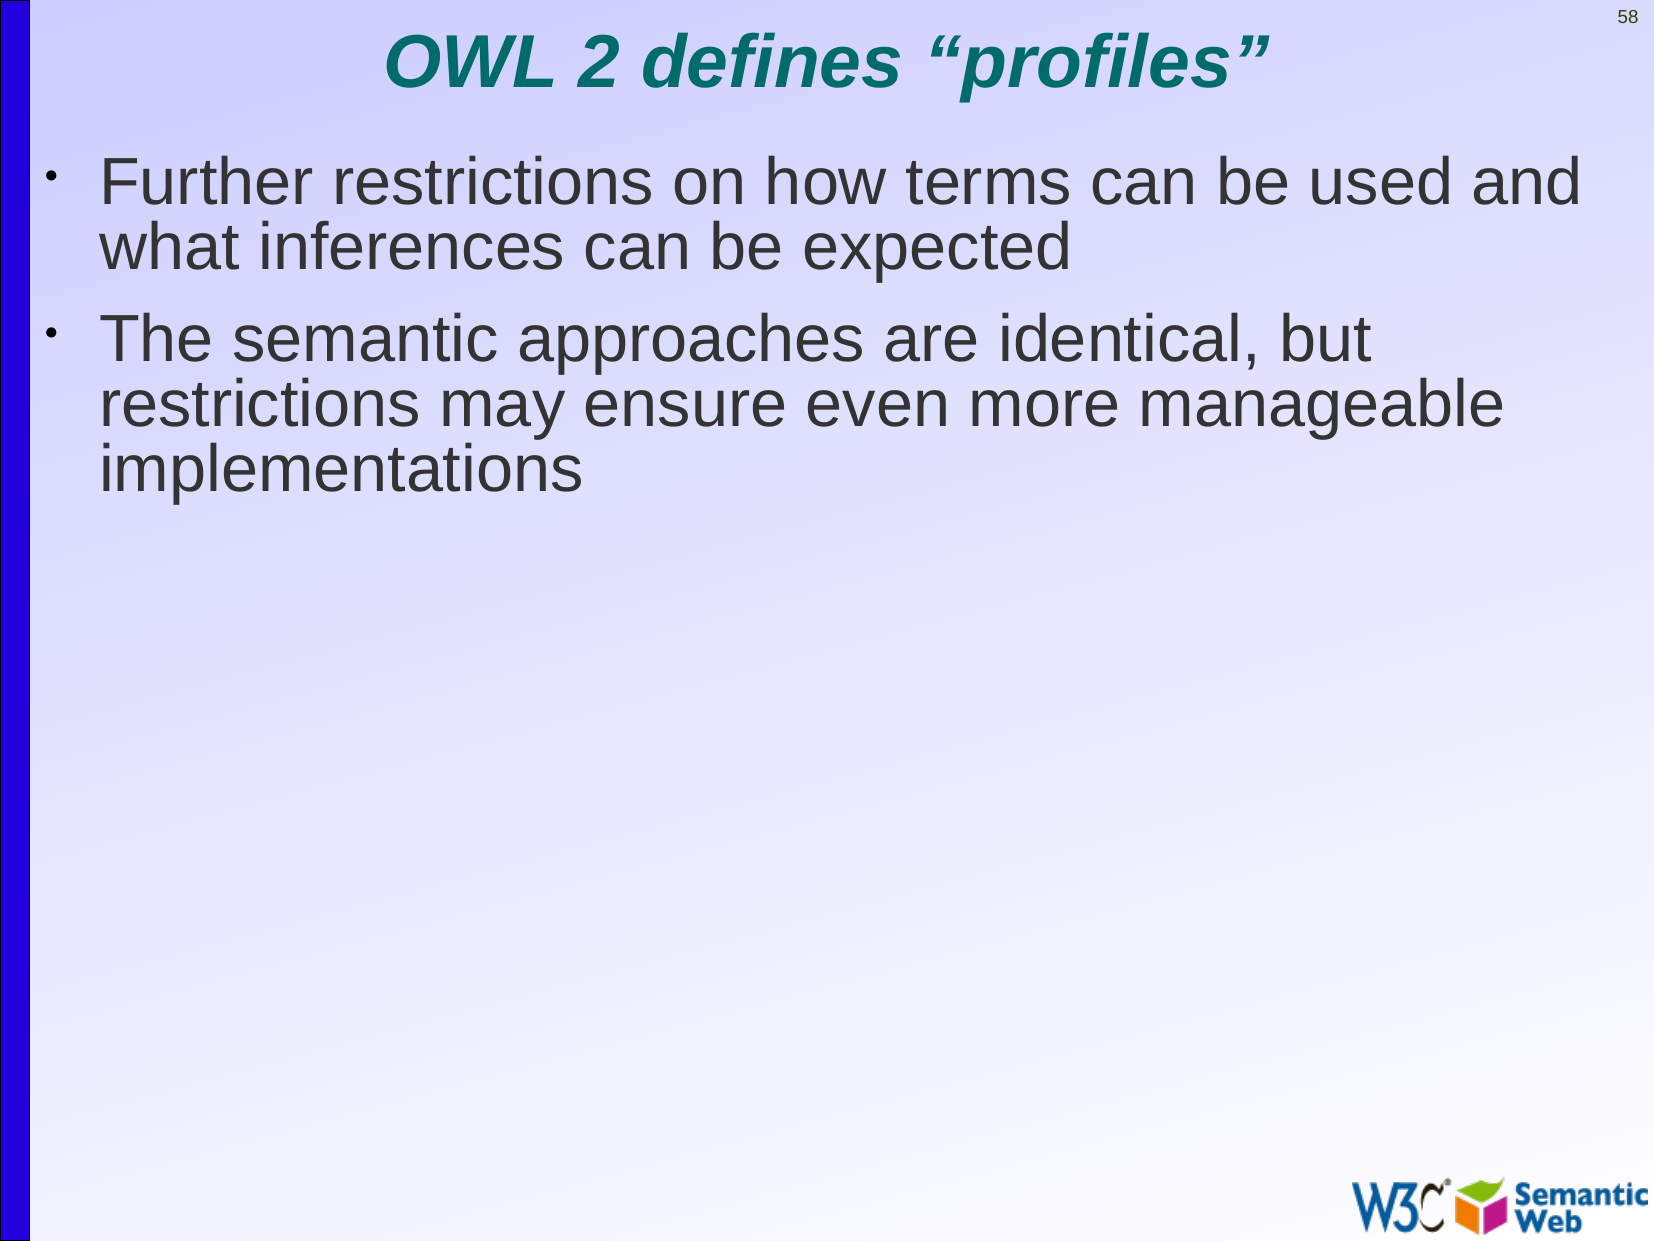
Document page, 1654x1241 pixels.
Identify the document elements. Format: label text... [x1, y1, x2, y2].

list Further restrictions on how terms can be used and what inferences can be expected The semantic approaches are identical, but restrictions may ensure even more manageable implementations [29, 147, 1624, 1119]
picture [1352, 1175, 1648, 1235]
title OWL 2 defines “profiles” [0, 13, 1654, 117]
